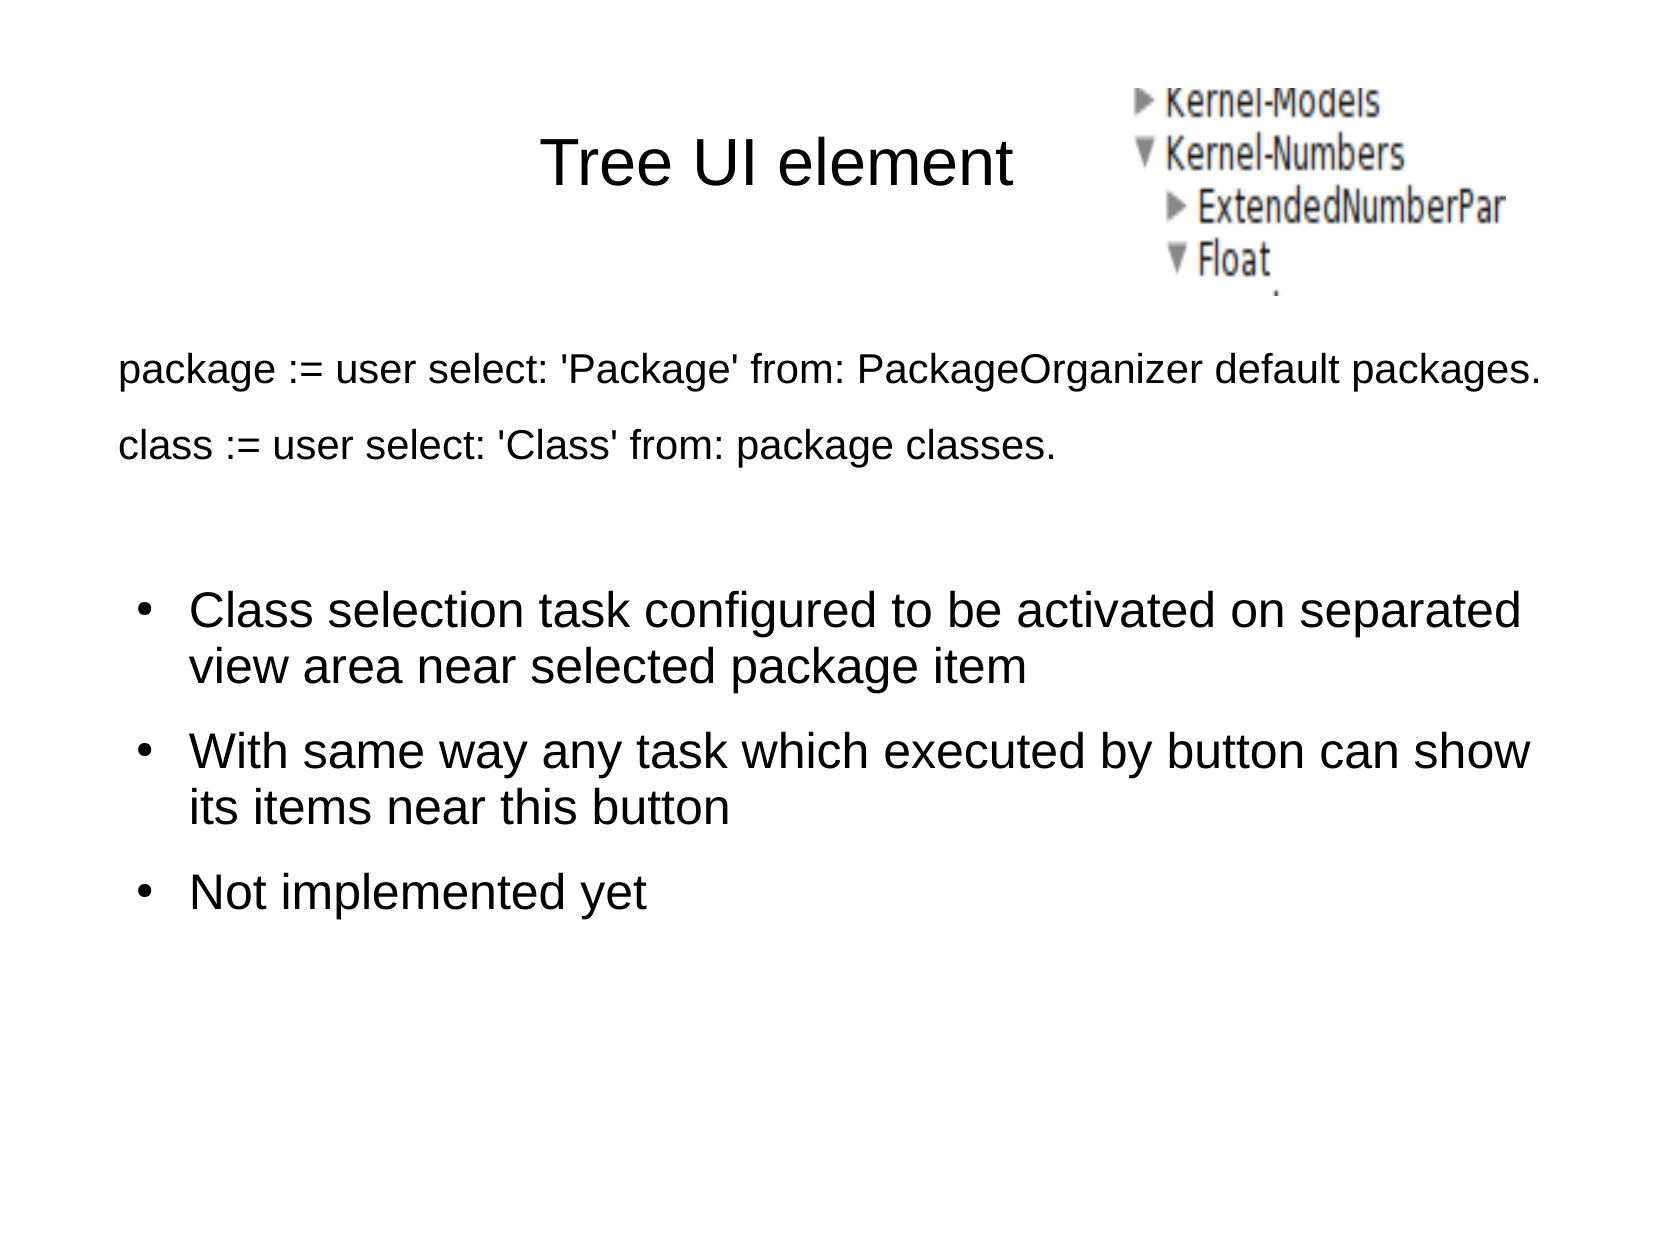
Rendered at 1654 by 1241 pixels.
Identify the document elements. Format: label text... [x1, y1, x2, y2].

list package := user select: 'Package' from: PackageOrganizer default packages. class := user select: 'Class' from: package classes. Class selection task configured to be activated on separated view area near selected package item With same way any task which executed by button can show its items near this button Not implemented yet [118, 269, 1565, 1152]
picture [1033, 88, 1506, 296]
title Tree UI element [76, 58, 1477, 266]
